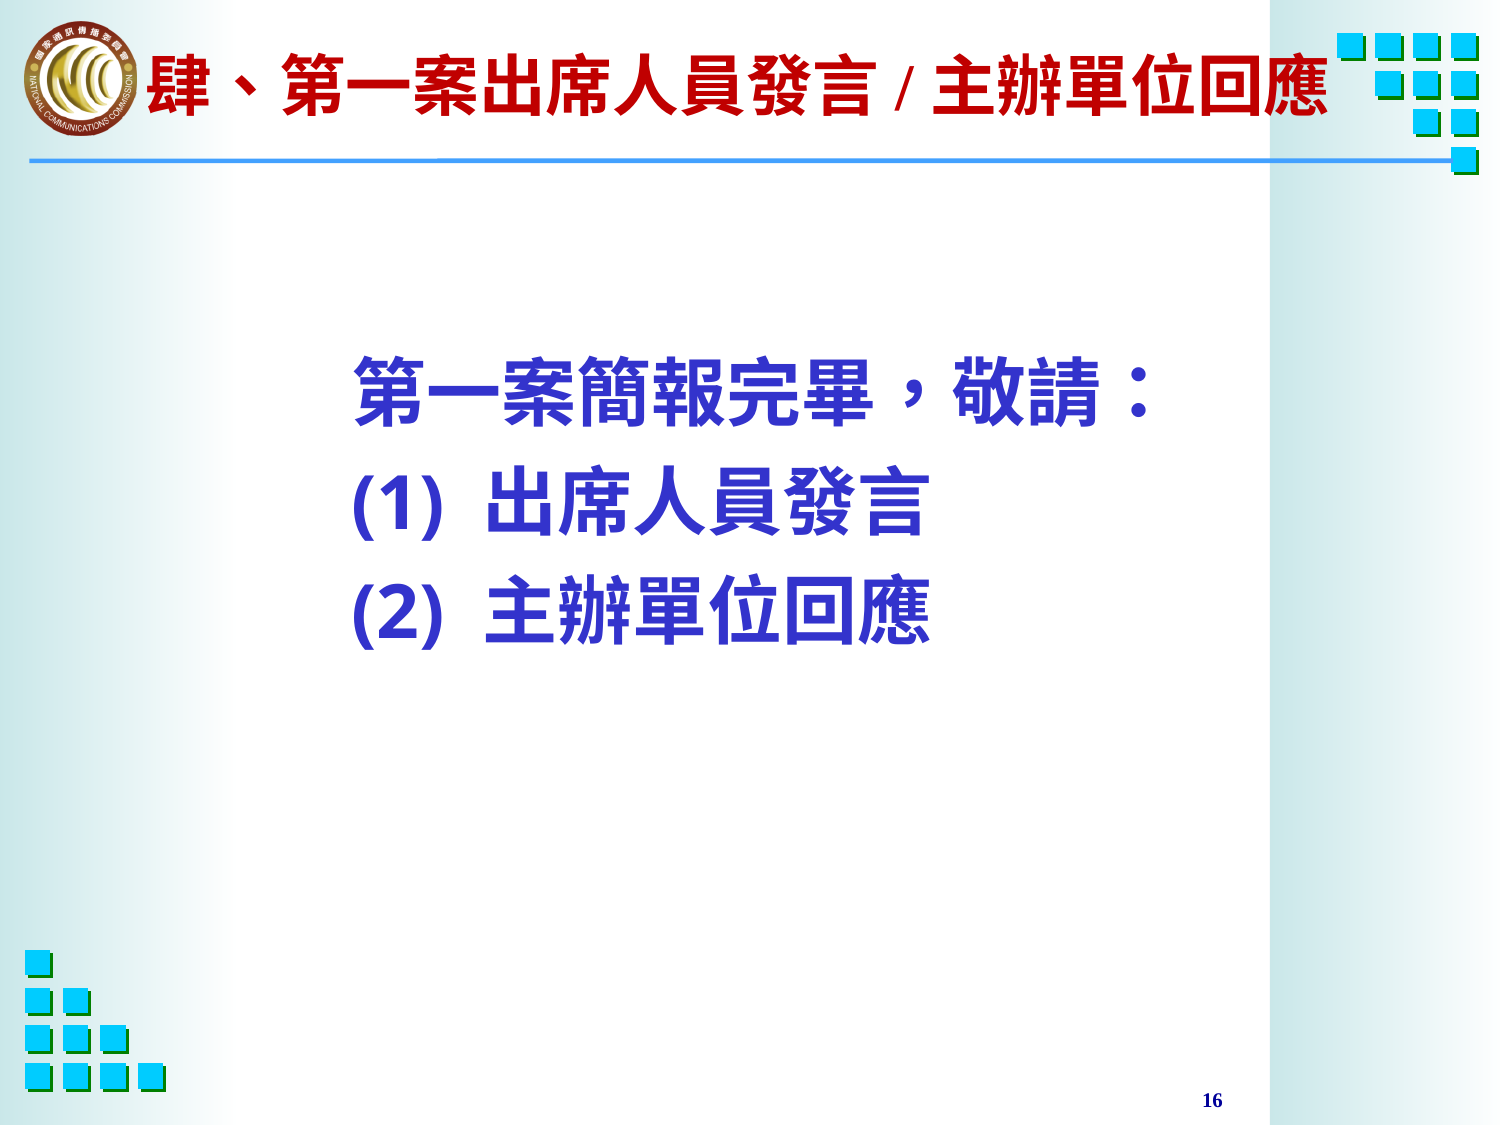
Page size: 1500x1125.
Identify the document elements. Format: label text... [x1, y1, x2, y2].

list 第一案簡報完畢，敬請： (1) 出席人員發言 (2) 主辦單位回應 [336, 338, 1223, 669]
title 肆、第一案出席人員發言/主辦單位回應 [123, 7, 1353, 161]
